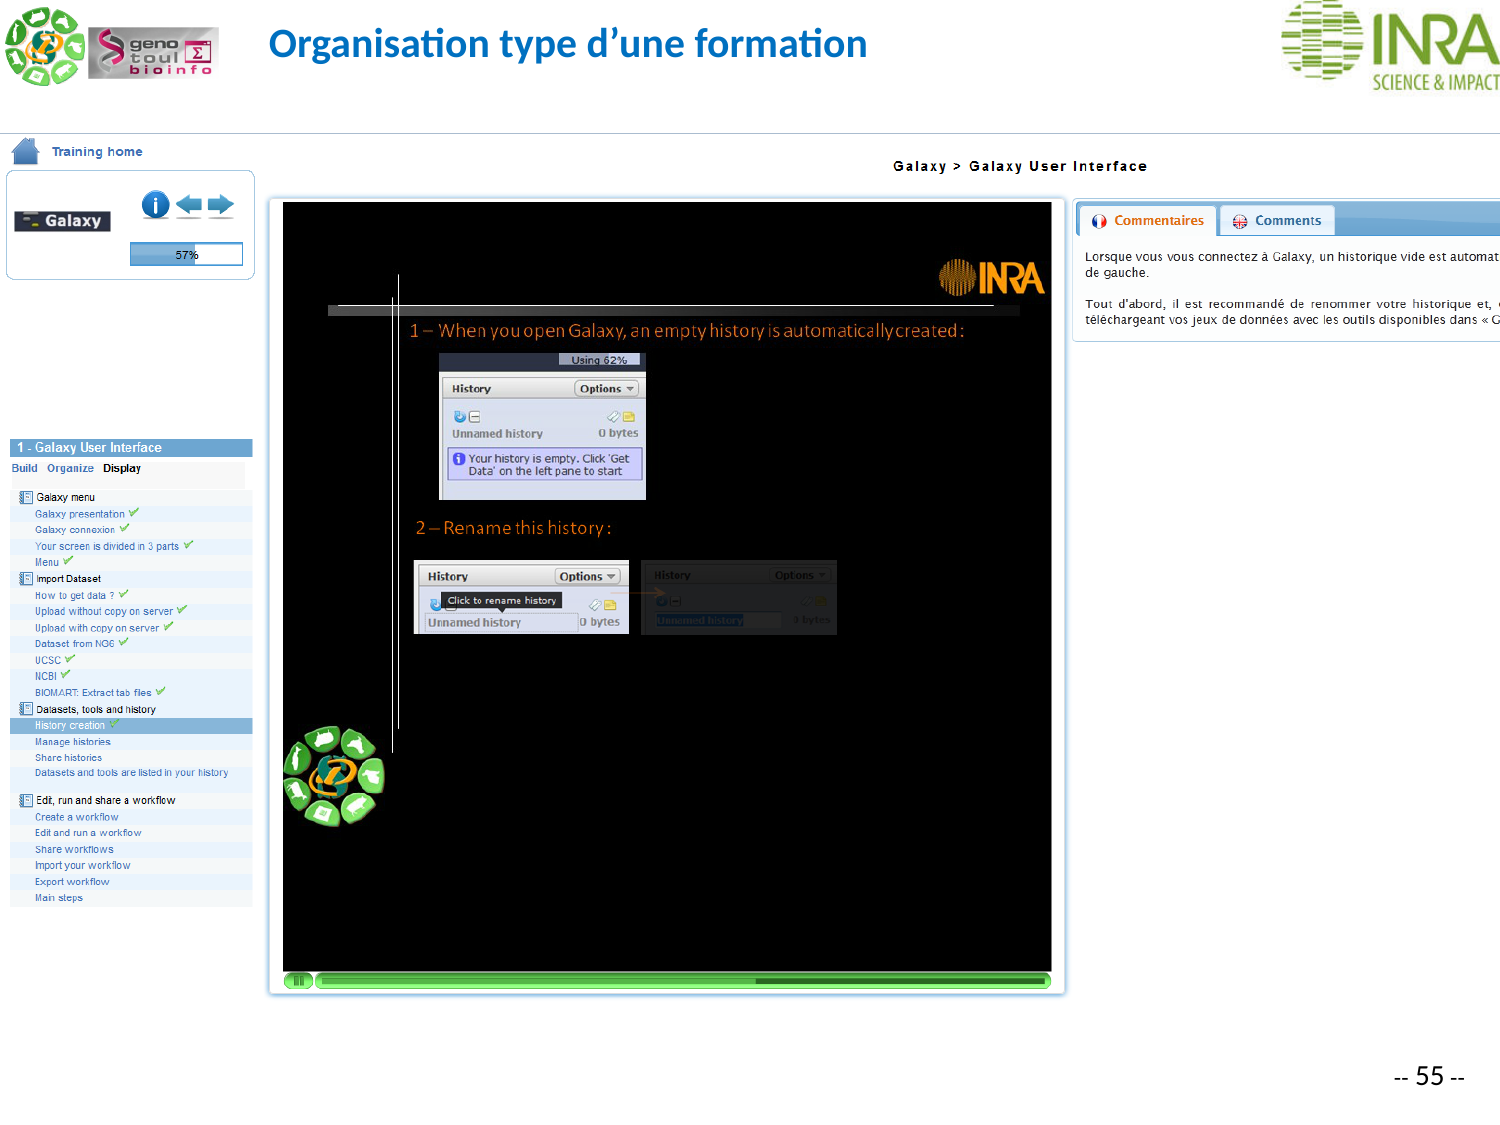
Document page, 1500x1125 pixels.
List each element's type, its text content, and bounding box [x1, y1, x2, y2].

picture [0, 133, 1500, 1015]
picture [1281, 0, 1500, 110]
text_box Organisation type d’une formation [253, 19, 1270, 86]
picture [88, 27, 219, 79]
picture [5, 7, 85, 86]
